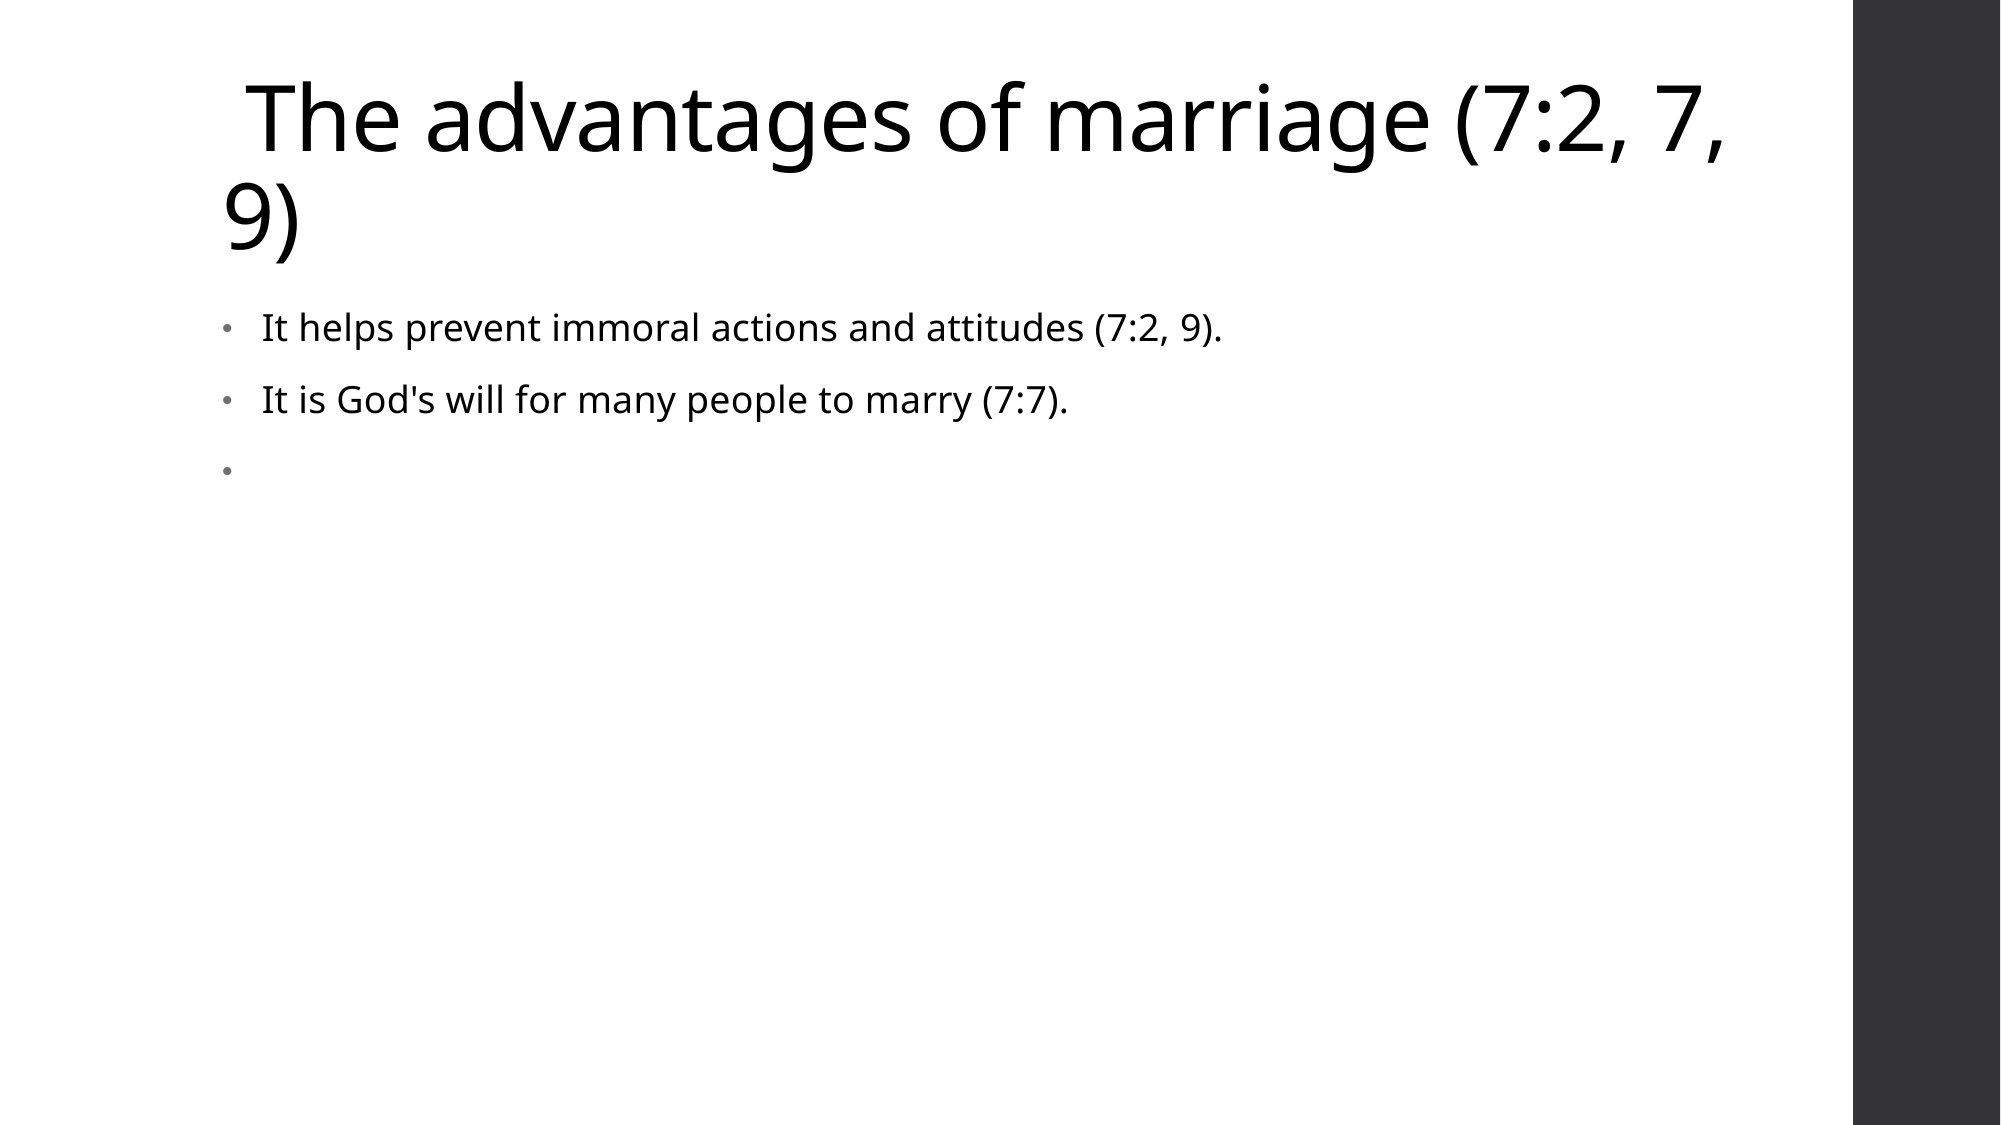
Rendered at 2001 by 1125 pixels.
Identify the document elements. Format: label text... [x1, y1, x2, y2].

title The advantages of marriage (7:2, 7, 9) [206, 60, 1797, 278]
list It helps prevent immoral actions and attitudes (7:2, 9). It is God's will for many people to marry (7:7). [206, 299, 1617, 1014]
